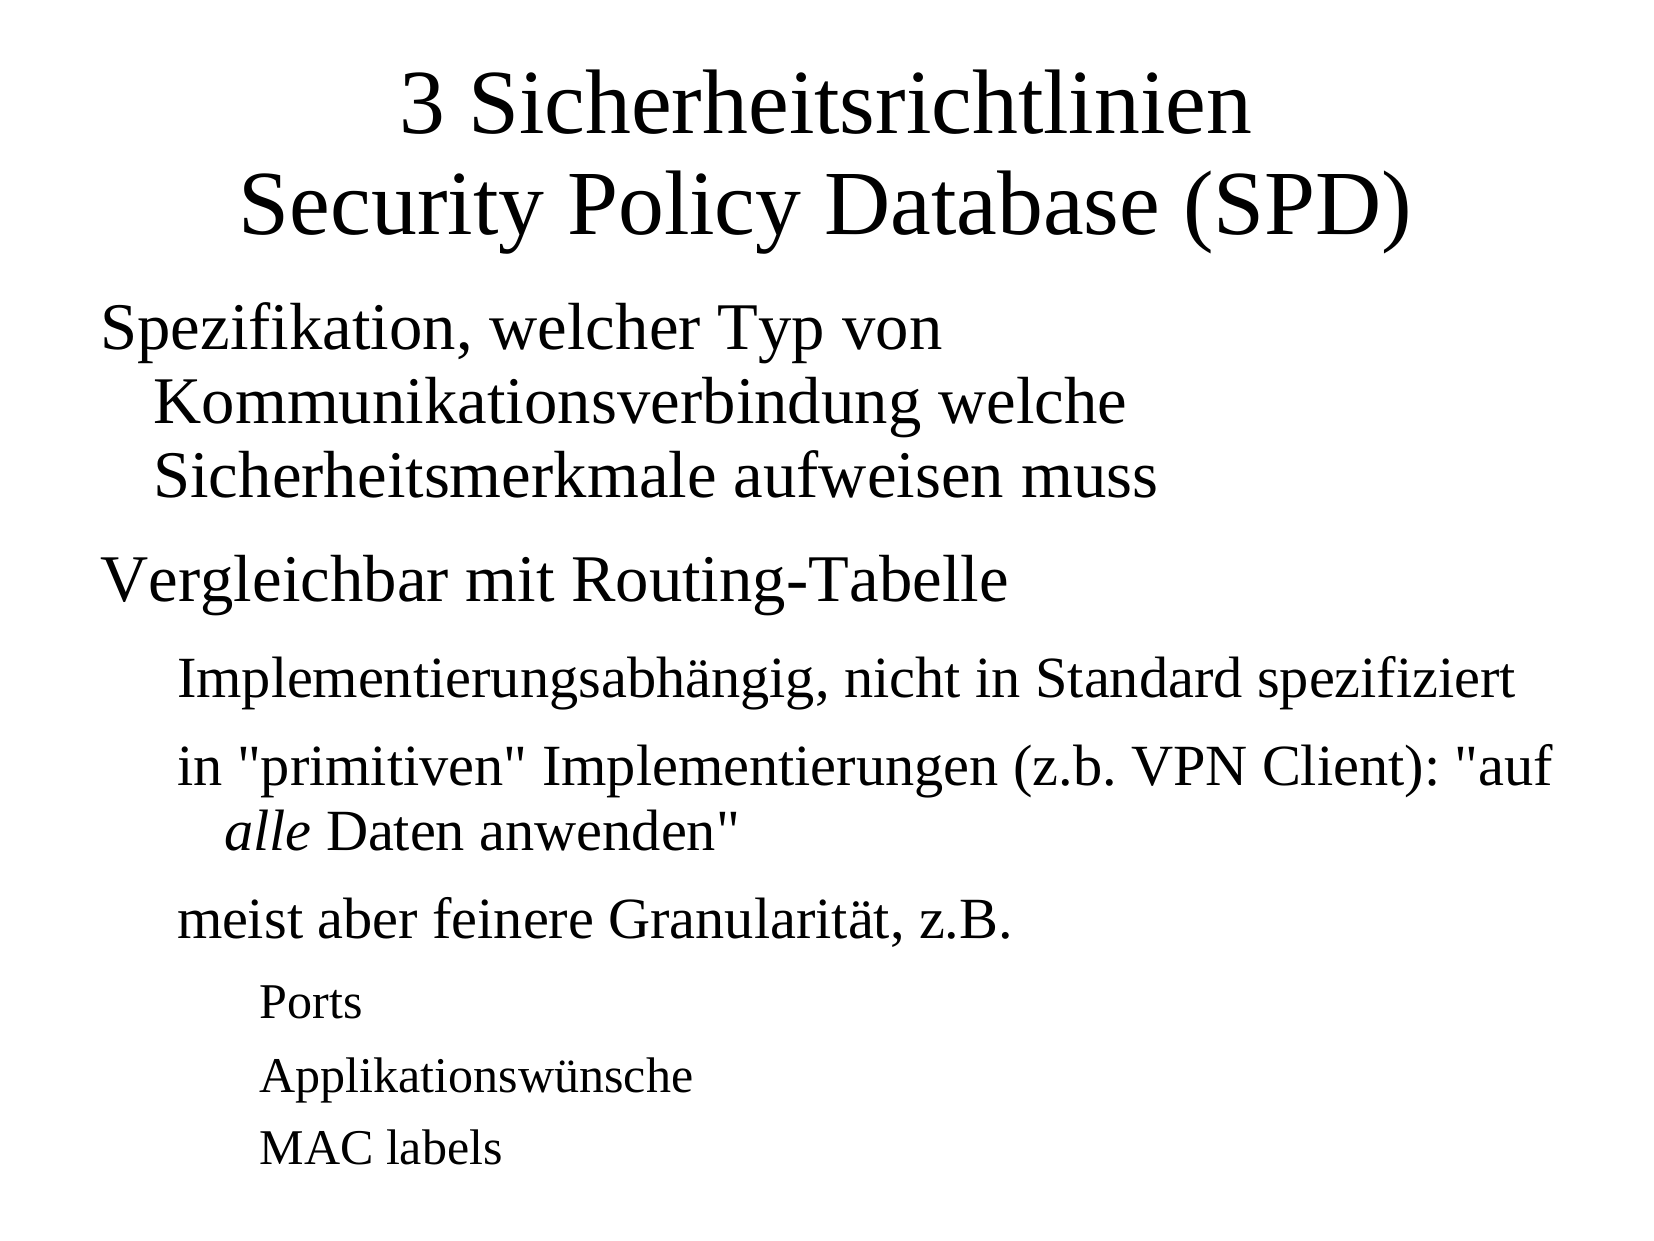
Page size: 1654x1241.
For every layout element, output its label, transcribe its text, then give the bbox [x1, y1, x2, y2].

list Spezifikation, welcher Typ von Kommunikationsverbindung welche Sicherheitsmerkmale aufweisen muss Vergleichbar mit Routing-Tabelle Implementierungsabhängig, nicht in Standard spezifiziert in "primitiven" Implementierungen (z.b. VPN Client): "auf alle Daten anwenden" meist aber feinere Granularität, z.B. Ports Applikationswünsche MAC labels [82, 290, 1571, 1176]
title 3 Sicherheitsrichtlinien Security Policy Database (SPD) [82, 49, 1571, 257]
